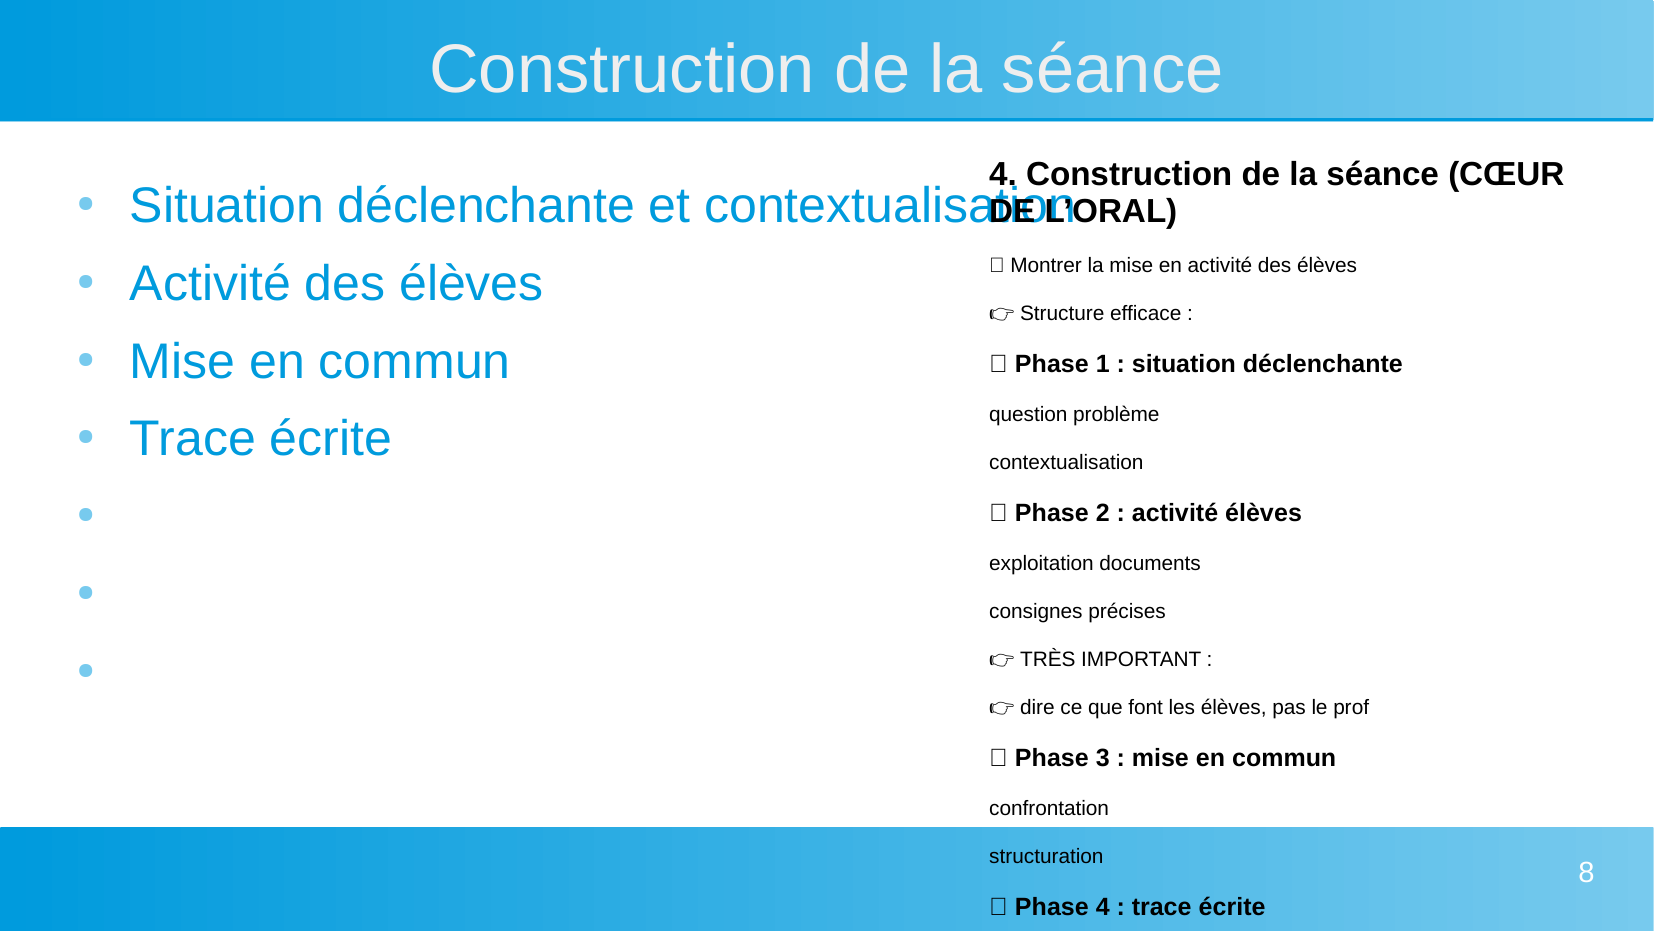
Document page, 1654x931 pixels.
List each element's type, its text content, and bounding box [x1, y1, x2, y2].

title Construction de la séance [59, 29, 1595, 108]
text_box 4. Construction de la séance (CŒUR DE L’ORAL) 🎯 Montrer la mise en activité des élèves 👉 Structure efficace : 🔹 Phase 1 : situation déclenchante question problème contextualisation 🔹 Phase 2 : activité élèves exploitation documents consignes précises 👉 TRÈS IMPORTANT : 👉 dire ce que font les élèves, pas le prof 🔹 Phase 3 : mise en commun confrontation structuration 🔹 Phase 4 : trace écrite synthèse construite 📌 Rapport jury : centrer sur l’activité des élèves [974, 147, 1625, 931]
list Situation déclenchante et contextualisation Activité des élèves Mise en commun Trace écrite [59, 177, 974, 768]
